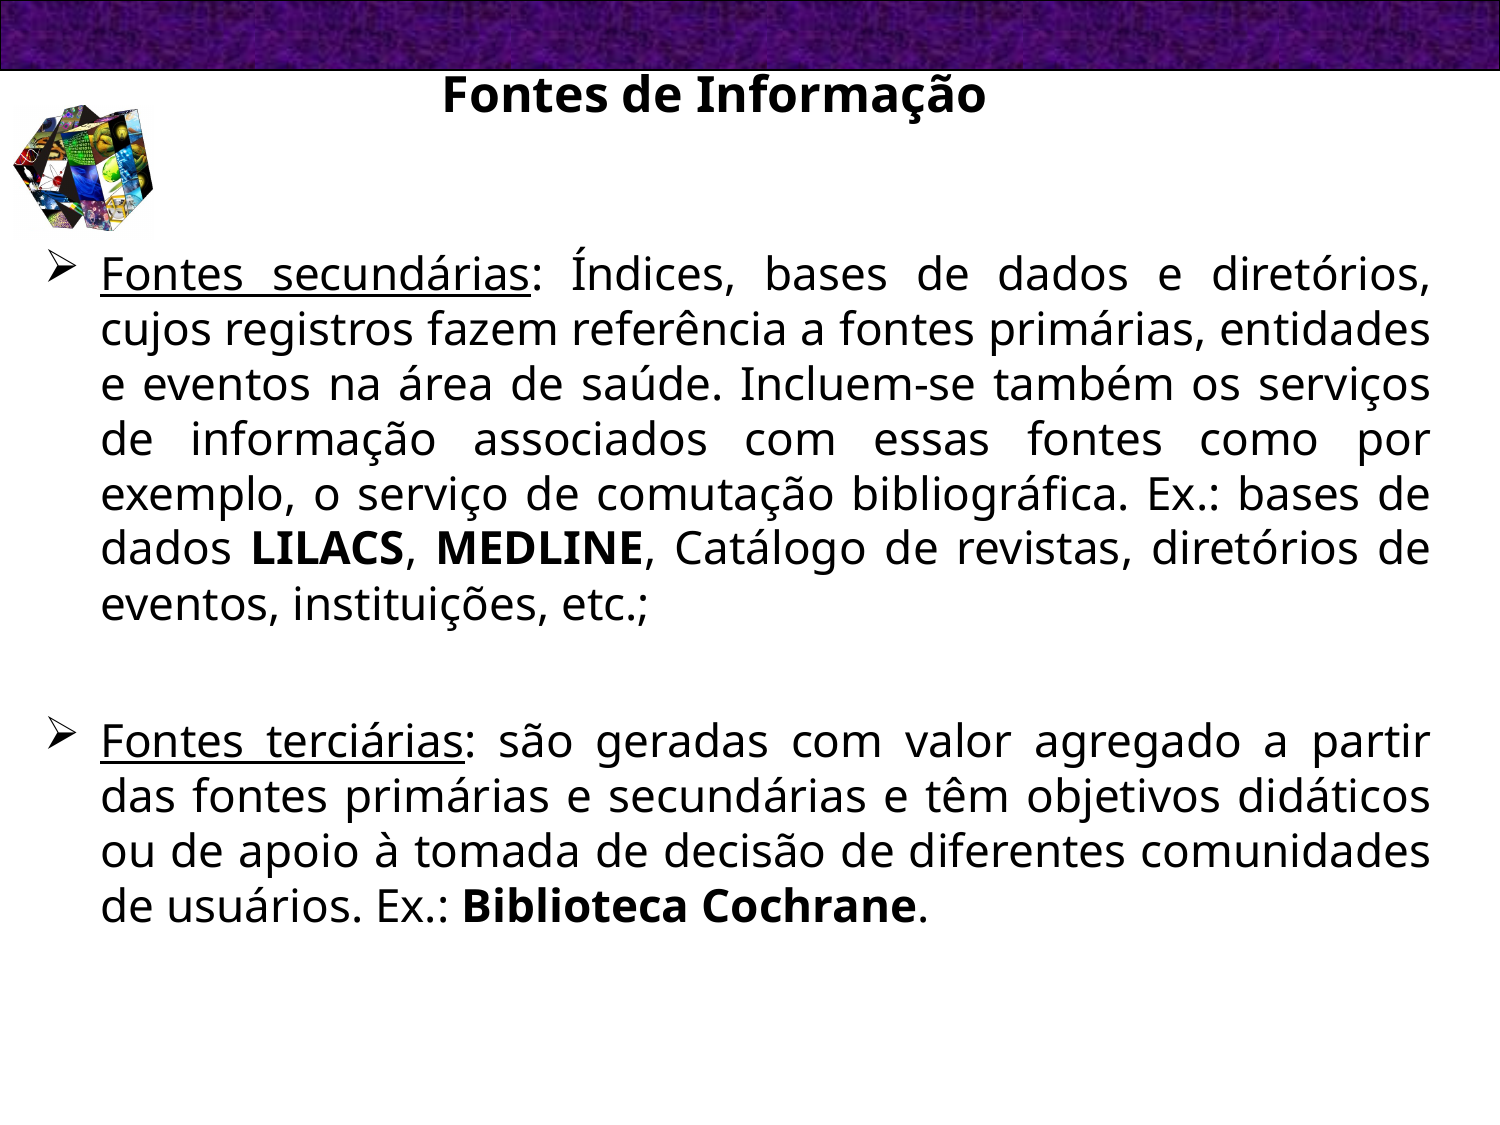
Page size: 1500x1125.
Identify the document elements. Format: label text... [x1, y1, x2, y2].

text_box Fontes secundárias: Índices, bases de dados e diretórios, cujos registros fazem referência a fontes primárias, entidades e eventos na área de saúde. Incluem-se também os serviços de informação associados com essas fontes como por exemplo, o serviço de comutação bibliográfica. Ex.: bases de dados LILACS, MEDLINE, Catálogo de revistas, diretórios de eventos, instituições, etc.; [29, 236, 1448, 637]
text_box Fontes terciárias: são geradas com valor agregado a partir das fontes primárias e secundárias e têm objetivos didáticos ou de apoio à tomada de decisão de diferentes comunidades de usuários. Ex.: Biblioteca Cochrane. [29, 704, 1448, 939]
picture [1, 1, 1499, 69]
text_box Fontes de Informação [324, 54, 1105, 130]
